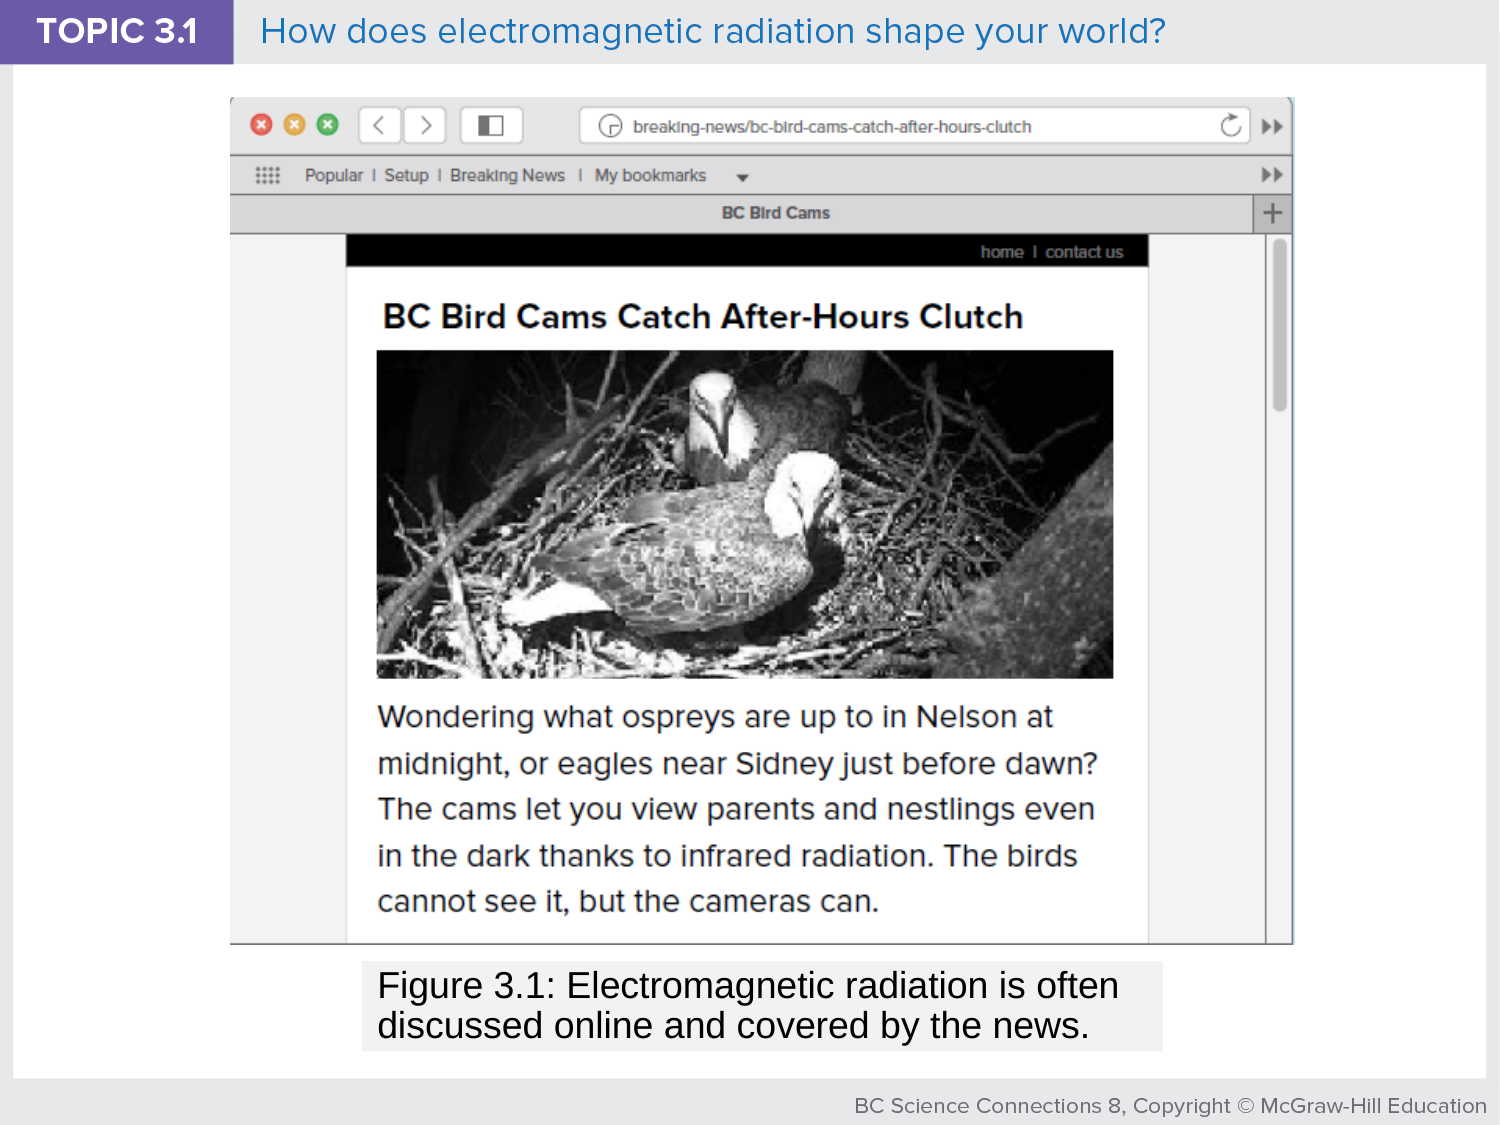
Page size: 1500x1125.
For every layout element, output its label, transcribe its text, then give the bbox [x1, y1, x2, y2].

list Figure 3.1: Electromagnetic radiation is often discussed online and covered by the news. [362, 961, 1163, 1052]
picture [0, 0, 1500, 1082]
